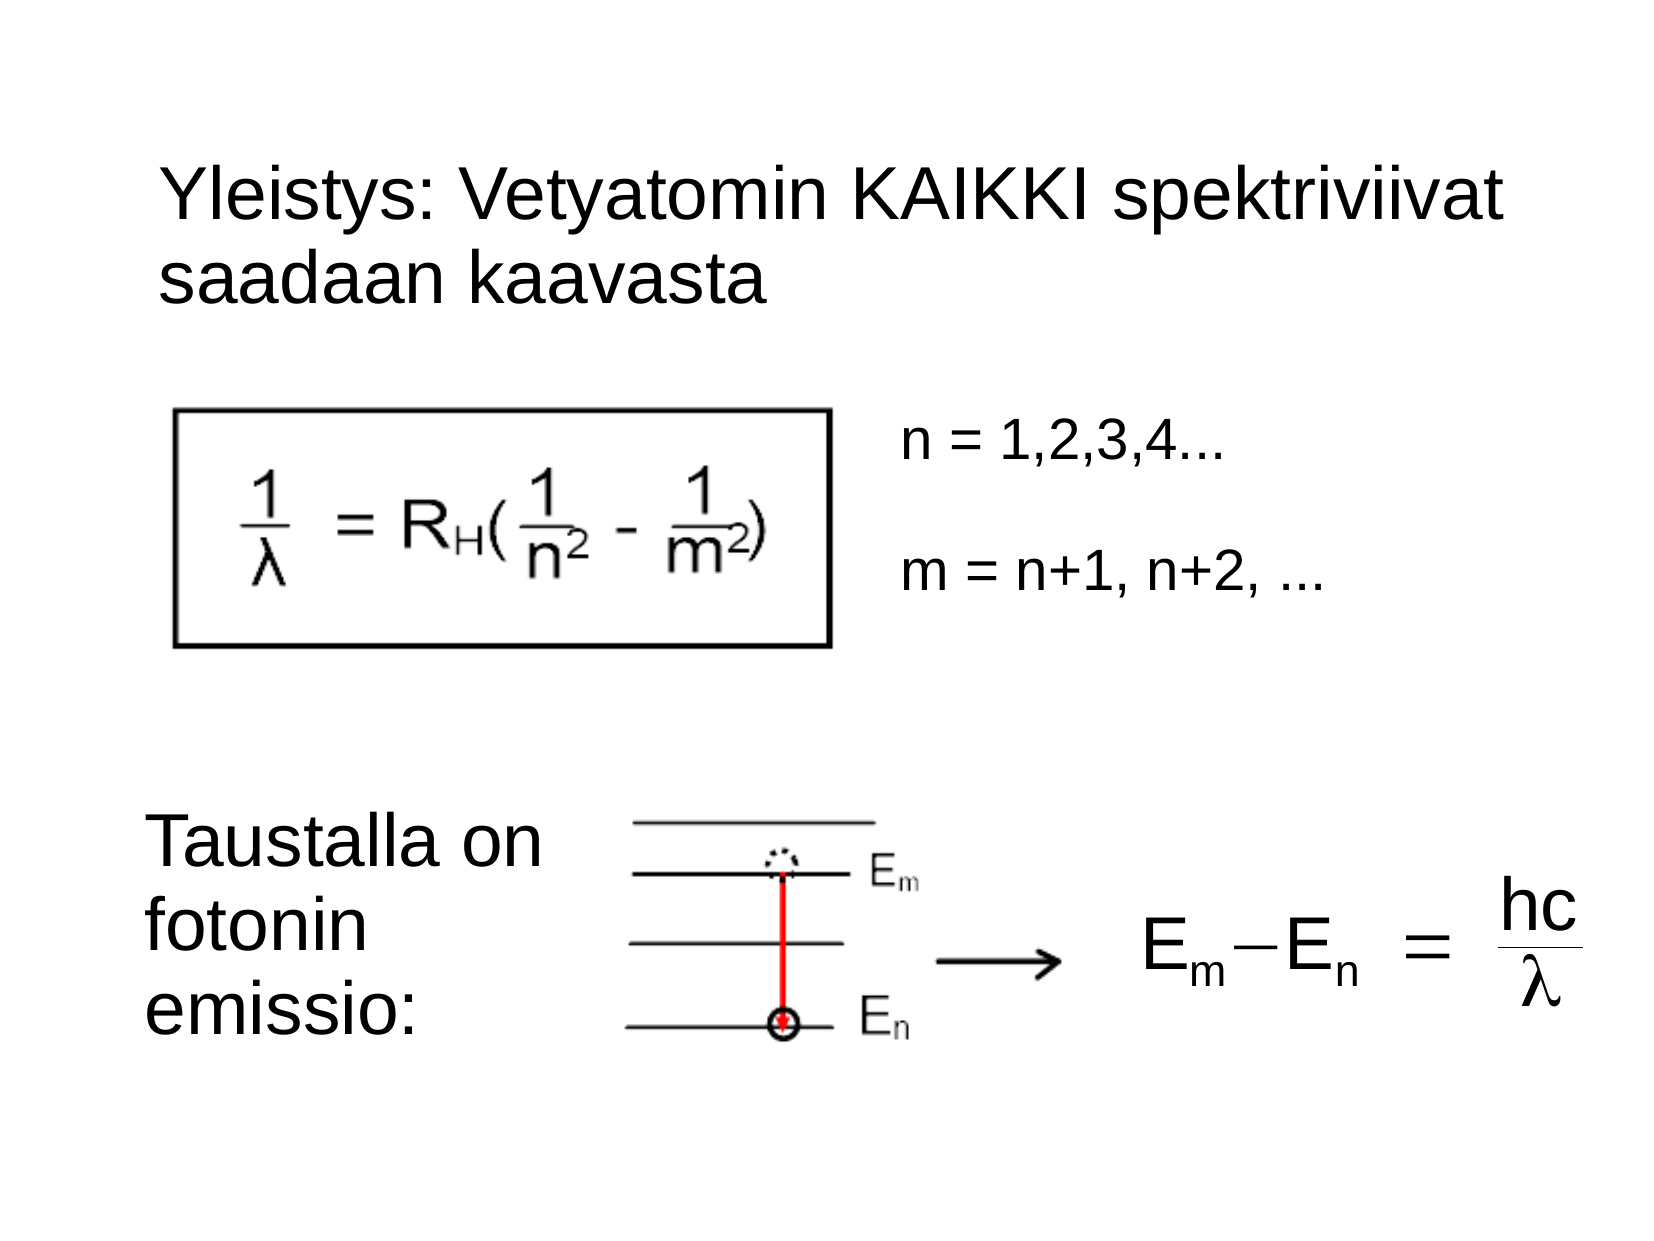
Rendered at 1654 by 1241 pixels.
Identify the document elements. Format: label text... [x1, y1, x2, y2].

text_box Yleistys: Vetyatomin KAIKKI spektriviivat saadaan kaavasta [143, 143, 1524, 411]
text_box n = 1,2,3,4... m = n+1, n+2, ... [885, 399, 1371, 638]
chart [1133, 862, 1591, 1010]
picture [142, 370, 875, 664]
picture [602, 743, 1082, 1111]
text_box Taustalla on fotonin emissio: [129, 791, 602, 1059]
